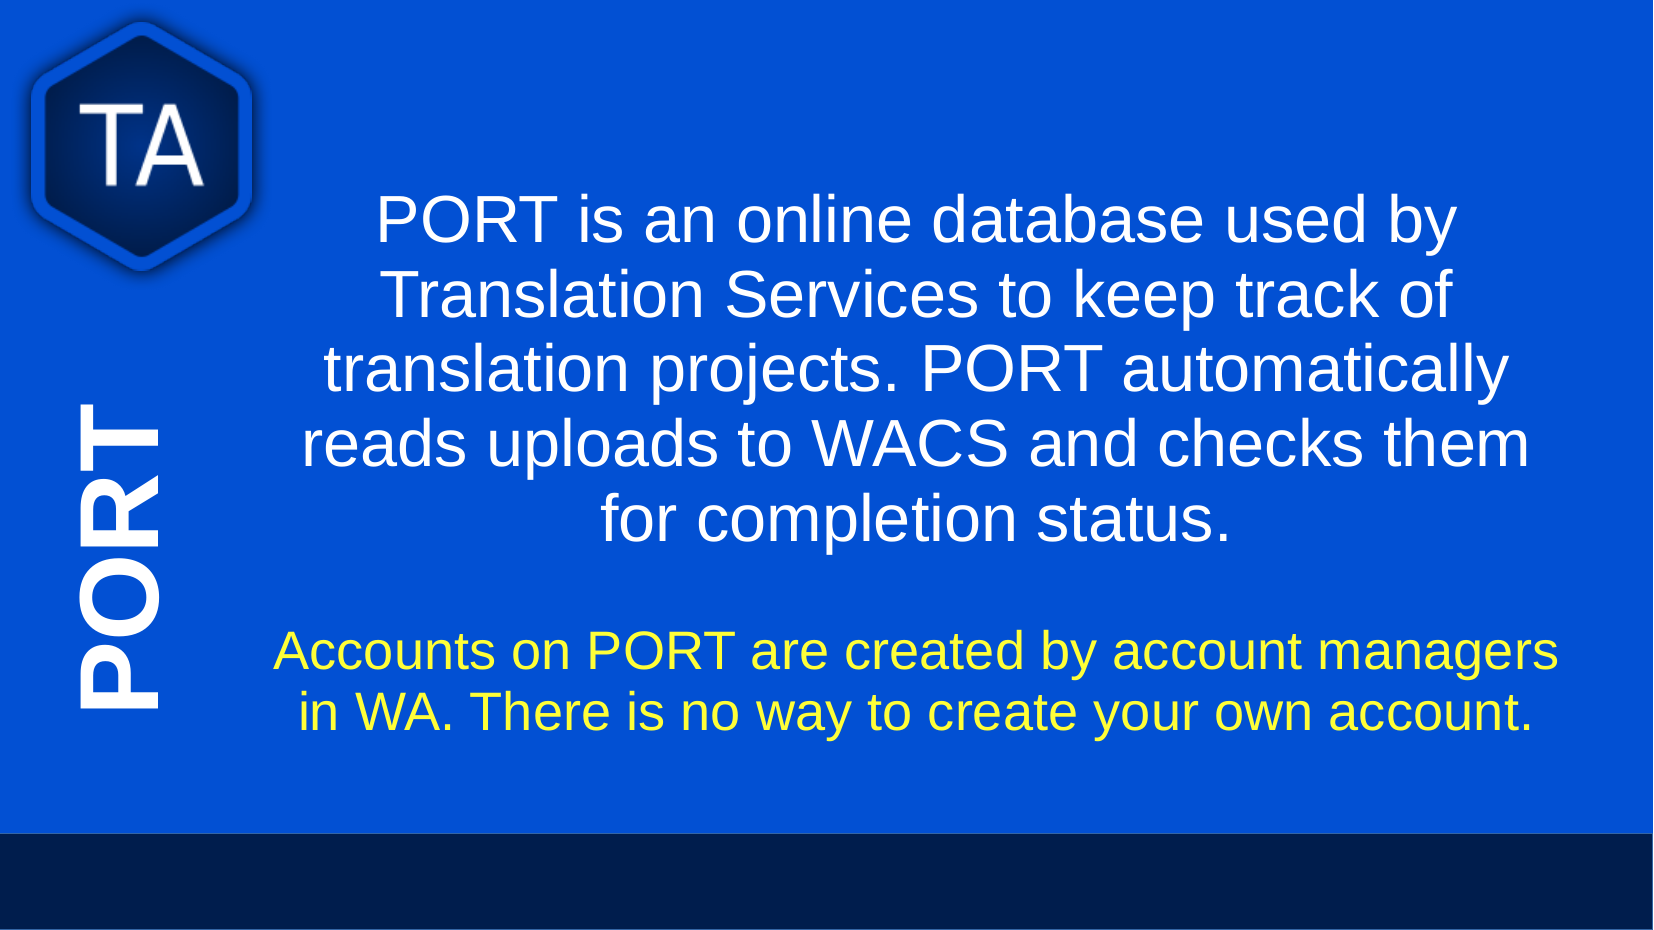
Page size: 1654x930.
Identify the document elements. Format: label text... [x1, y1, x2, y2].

title PORT [42, 387, 198, 734]
subtitle PORT is an online database used by Translation Services to keep track of translation projects. PORT automatically reads uploads to WACS and checks them for completion status. Accounts on PORT are created by account managers in WA. There is no way to create your own account. [263, 34, 1571, 890]
picture [31, 22, 252, 271]
